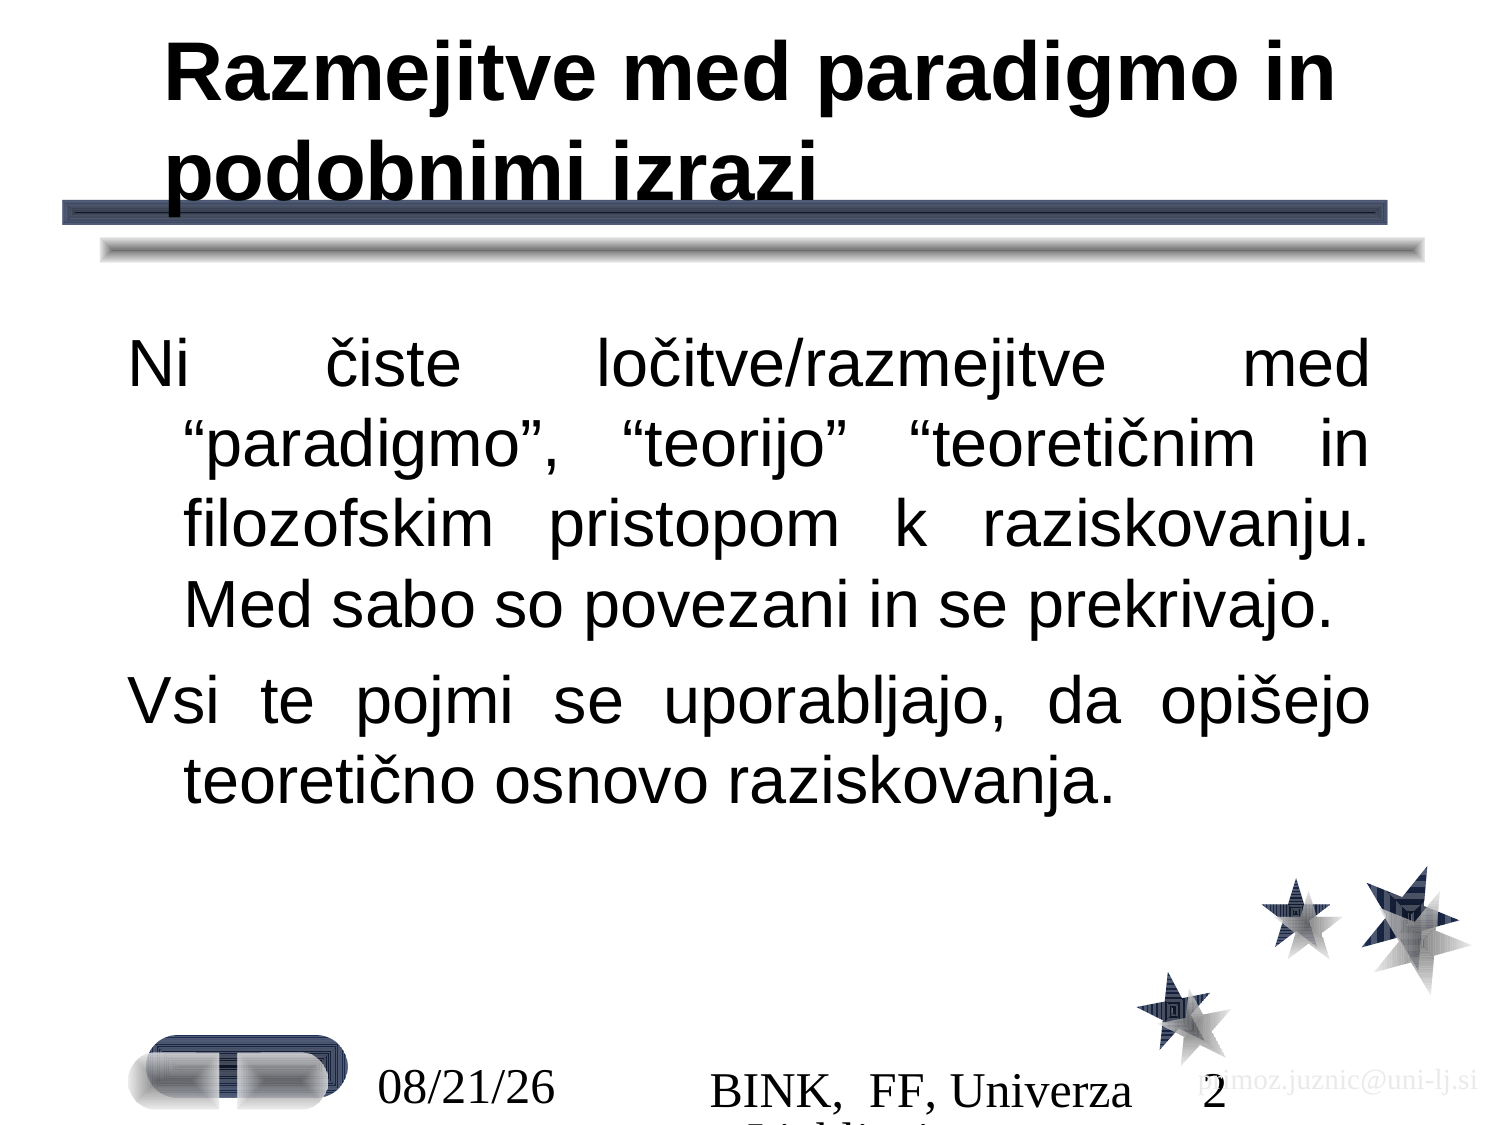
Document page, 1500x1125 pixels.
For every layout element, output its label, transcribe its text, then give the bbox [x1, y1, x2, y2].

list Ni čiste ločitve/razmejitve med “paradigmo”, “teorijo” “teoretičnim in filozofskim pristopom k raziskovanju. Med sabo so povezani in se prekrivajo. Vsi te pojmi se uporabljajo, da opišejo teoretično osnovo raziskovanja. [112, 312, 1388, 988]
title Razmejitve med paradigmo in podobnimi izrazi [112, 9, 1388, 225]
